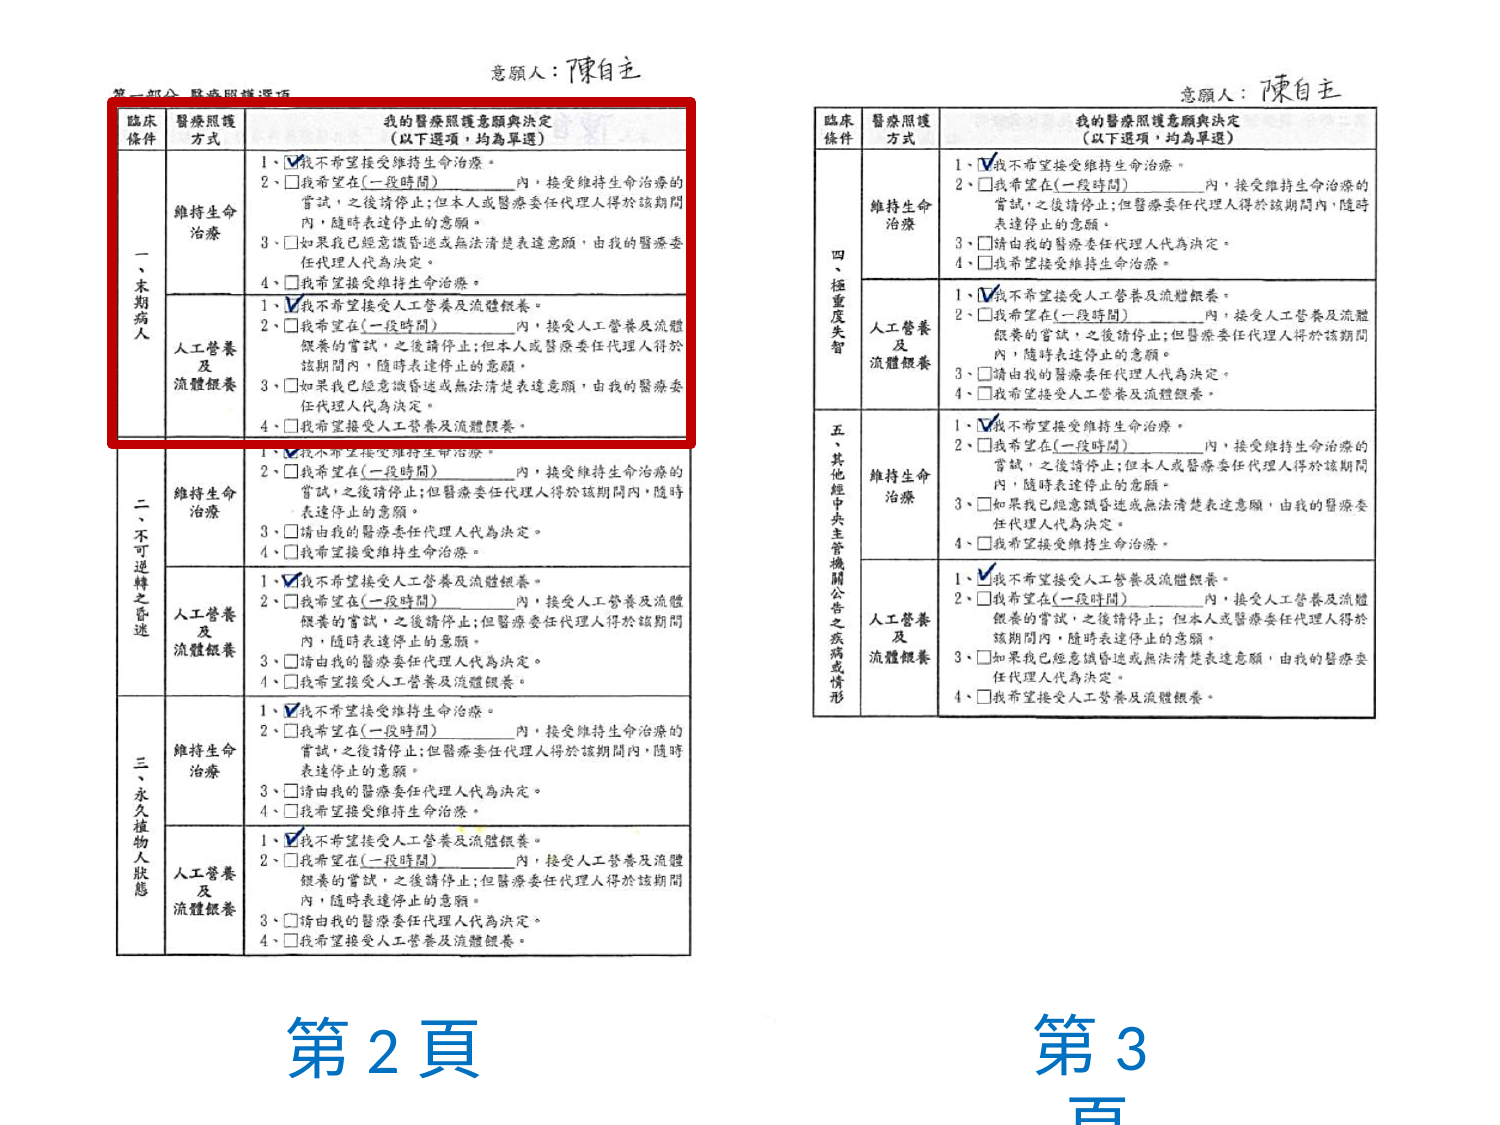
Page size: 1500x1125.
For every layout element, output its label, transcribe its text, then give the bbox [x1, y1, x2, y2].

text_box 第2頁 [218, 999, 550, 1095]
text_box 第3頁 [1081, 1112, 1115, 1118]
text_box 第3頁 [996, 996, 1199, 1125]
picture [27, 4, 1446, 1028]
